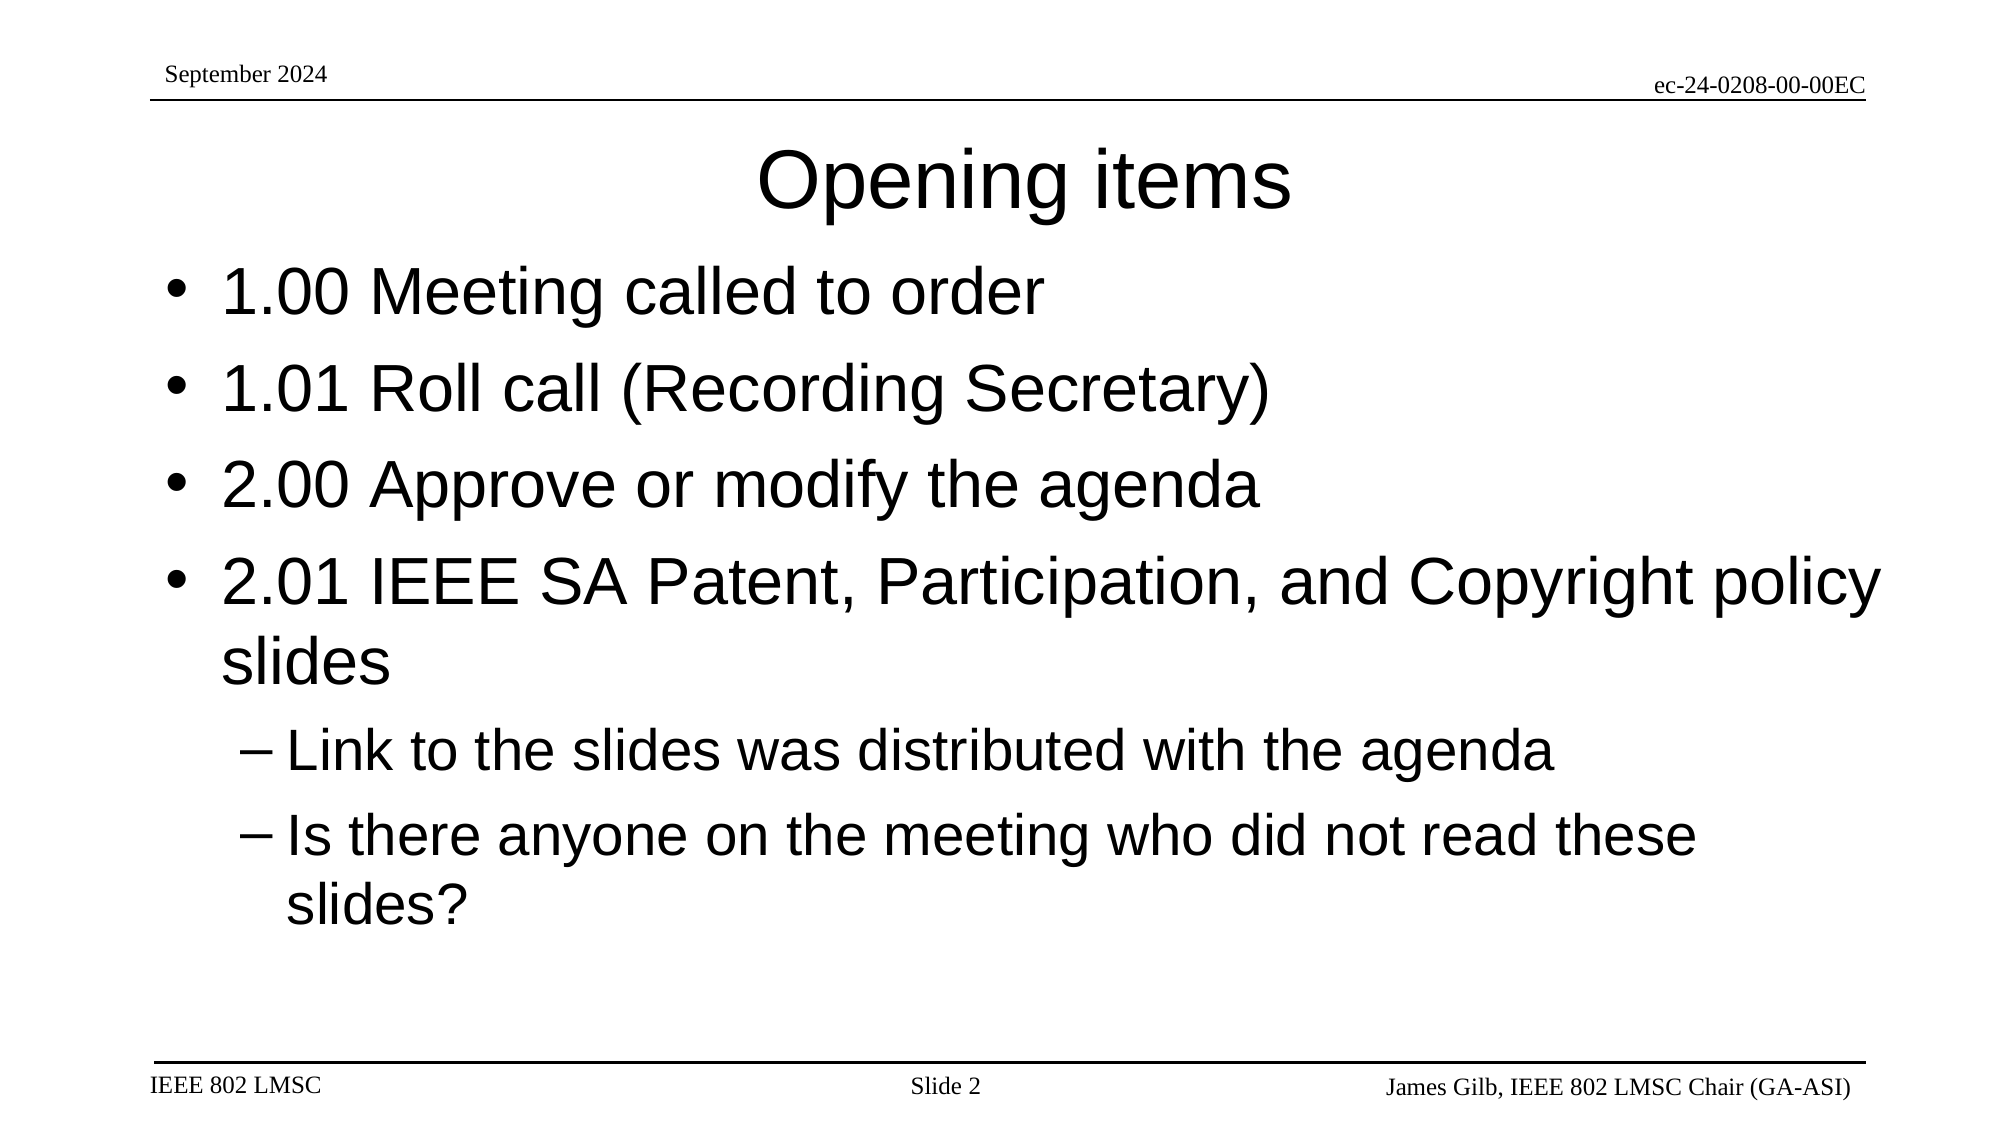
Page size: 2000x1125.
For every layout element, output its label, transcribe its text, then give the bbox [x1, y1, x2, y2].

title Opening items [149, 112, 1900, 238]
list 1.00 Meeting called to order 1.01 Roll call (Recording Secretary) 2.00 Approve or modify the agenda 2.01 IEEE SA Patent, Participation, and Copyright policy slides Link to the slides was distributed with the agenda Is there anyone on the meeting who did not read these slides? [150, 239, 1900, 1051]
